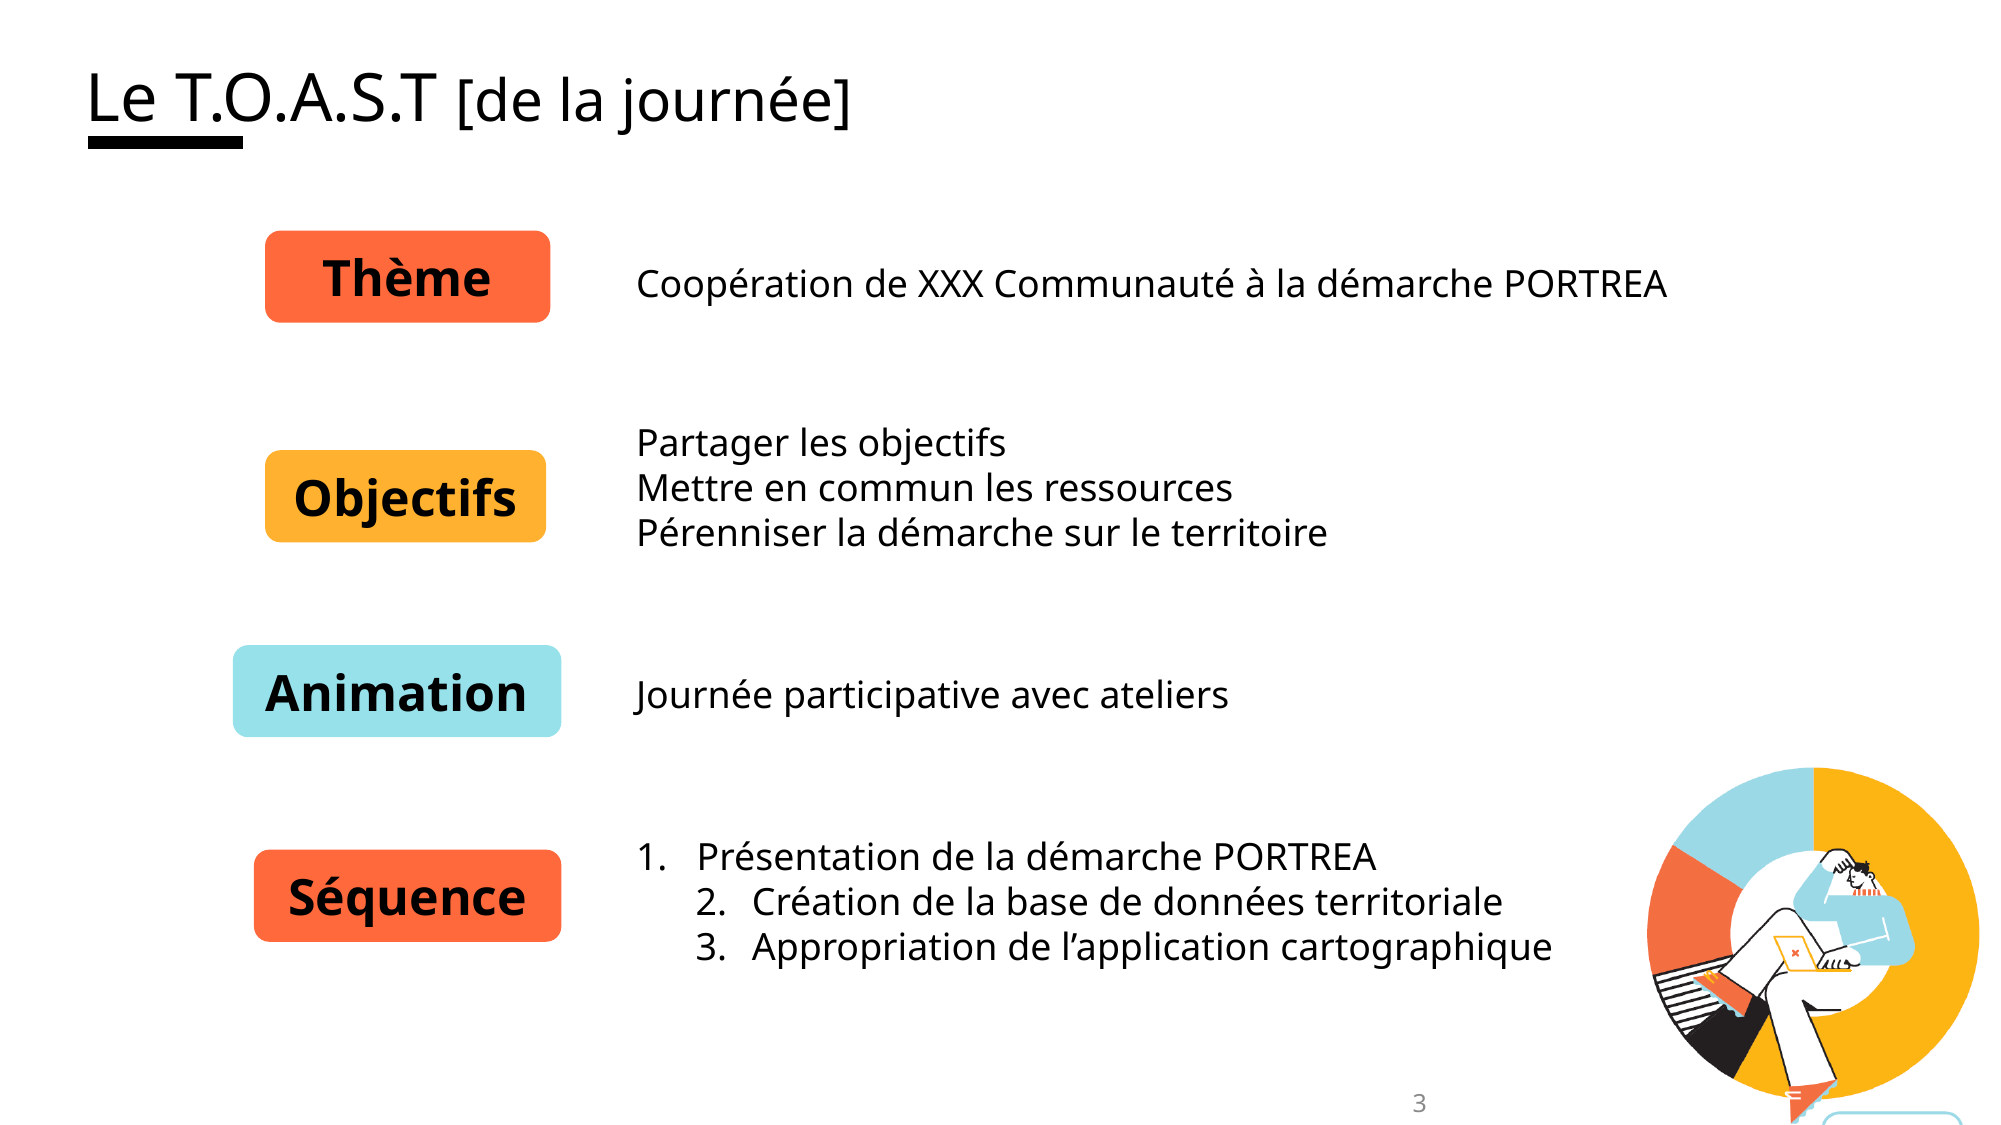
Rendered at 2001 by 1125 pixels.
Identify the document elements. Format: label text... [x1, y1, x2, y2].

text_box Le T.O.A.S.T [de la journée] [41, 42, 1151, 142]
text_box 1. Présentation de la démarche PORTREA Création de la base de données territoriale Appropriation de l’application cartographique [561, 825, 1667, 978]
text_box Coopération de XXX Communauté à la démarche PORTREA [561, 252, 1840, 314]
text_box 3 [1397, 1074, 1848, 1125]
text_box Objectifs [265, 450, 547, 543]
text_box Thème [265, 230, 551, 323]
text_box Séquence [253, 849, 561, 942]
text_box Partager les objectifs Mettre en commun les ressources Pérenniser la démarche sur le territoire [561, 411, 1667, 563]
text_box Animation [232, 645, 562, 738]
picture [1640, 755, 2000, 1125]
text_box Journée participative avec ateliers [561, 663, 1667, 725]
